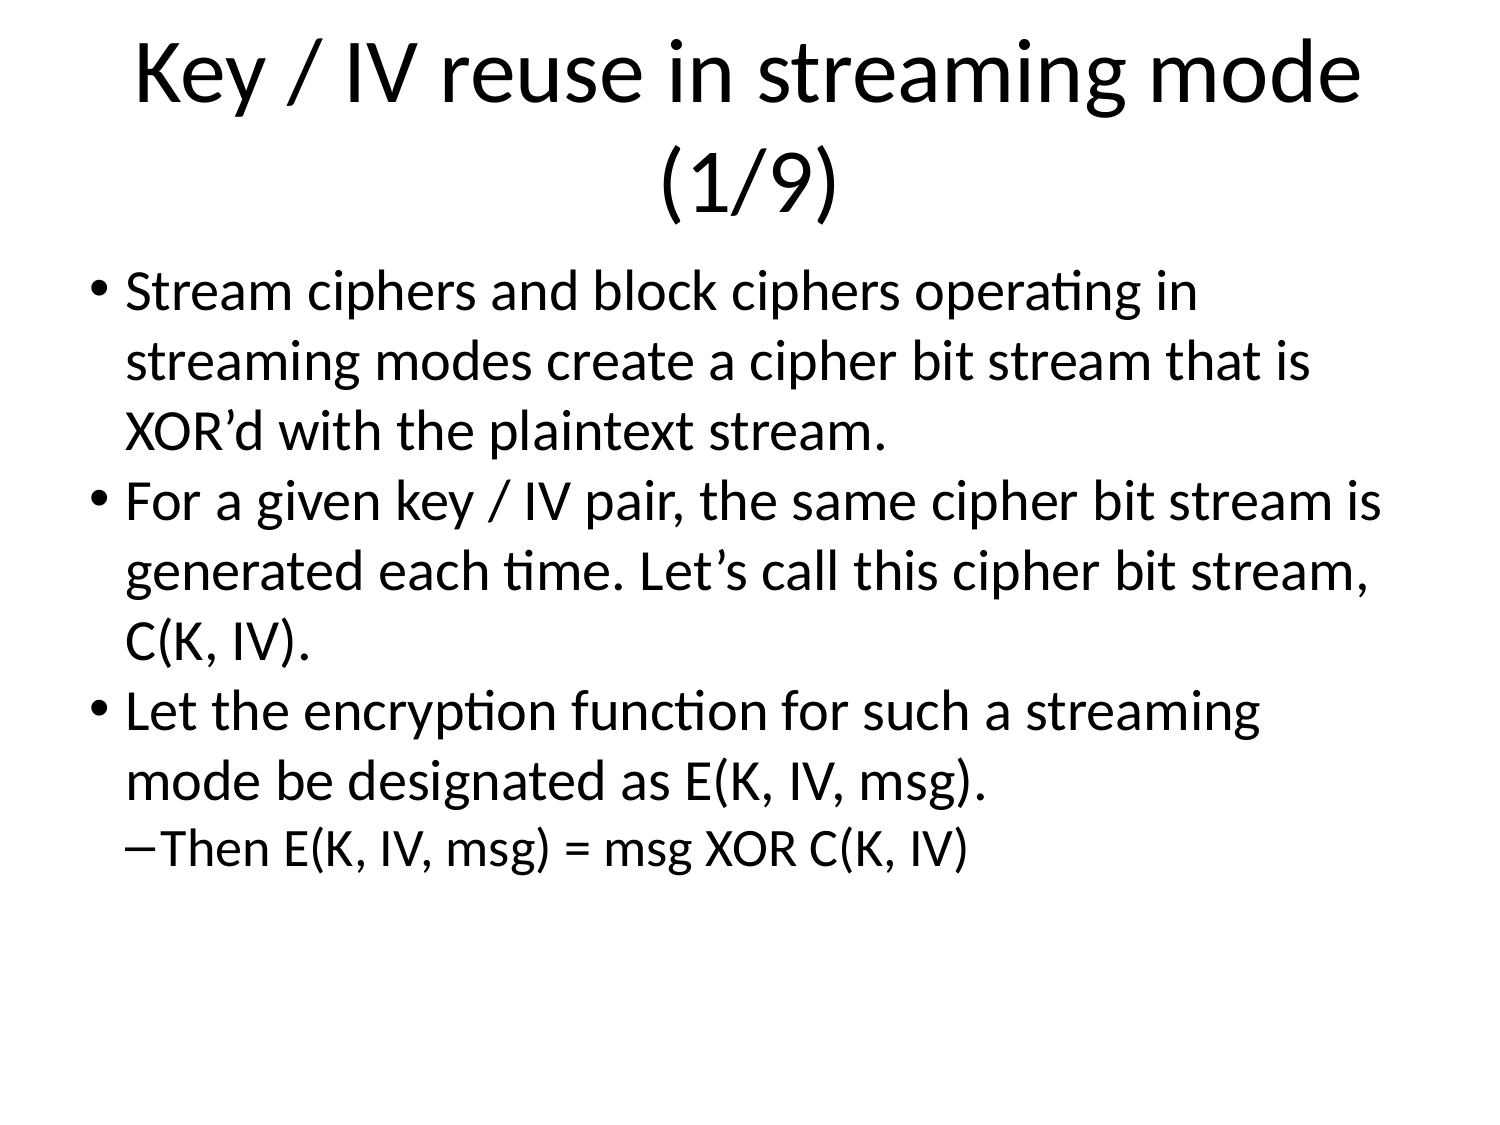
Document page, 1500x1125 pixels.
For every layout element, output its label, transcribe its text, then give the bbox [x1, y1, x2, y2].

text_box Key / IV reuse in streaming mode (1/9) [75, 27, 1425, 215]
text_box Stream ciphers and block ciphers operating in streaming modes create a cipher bit stream that is XOR’d with the plaintext stream. For a given key / IV pair, the same cipher bit stream is generated each time. Let’s call this cipher bit stream, C(K, IV). Let the encryption function for such a streaming mode be designated as E(K, IV, msg). Then E(K, IV, msg) = msg XOR C(K, IV) [75, 244, 1425, 988]
